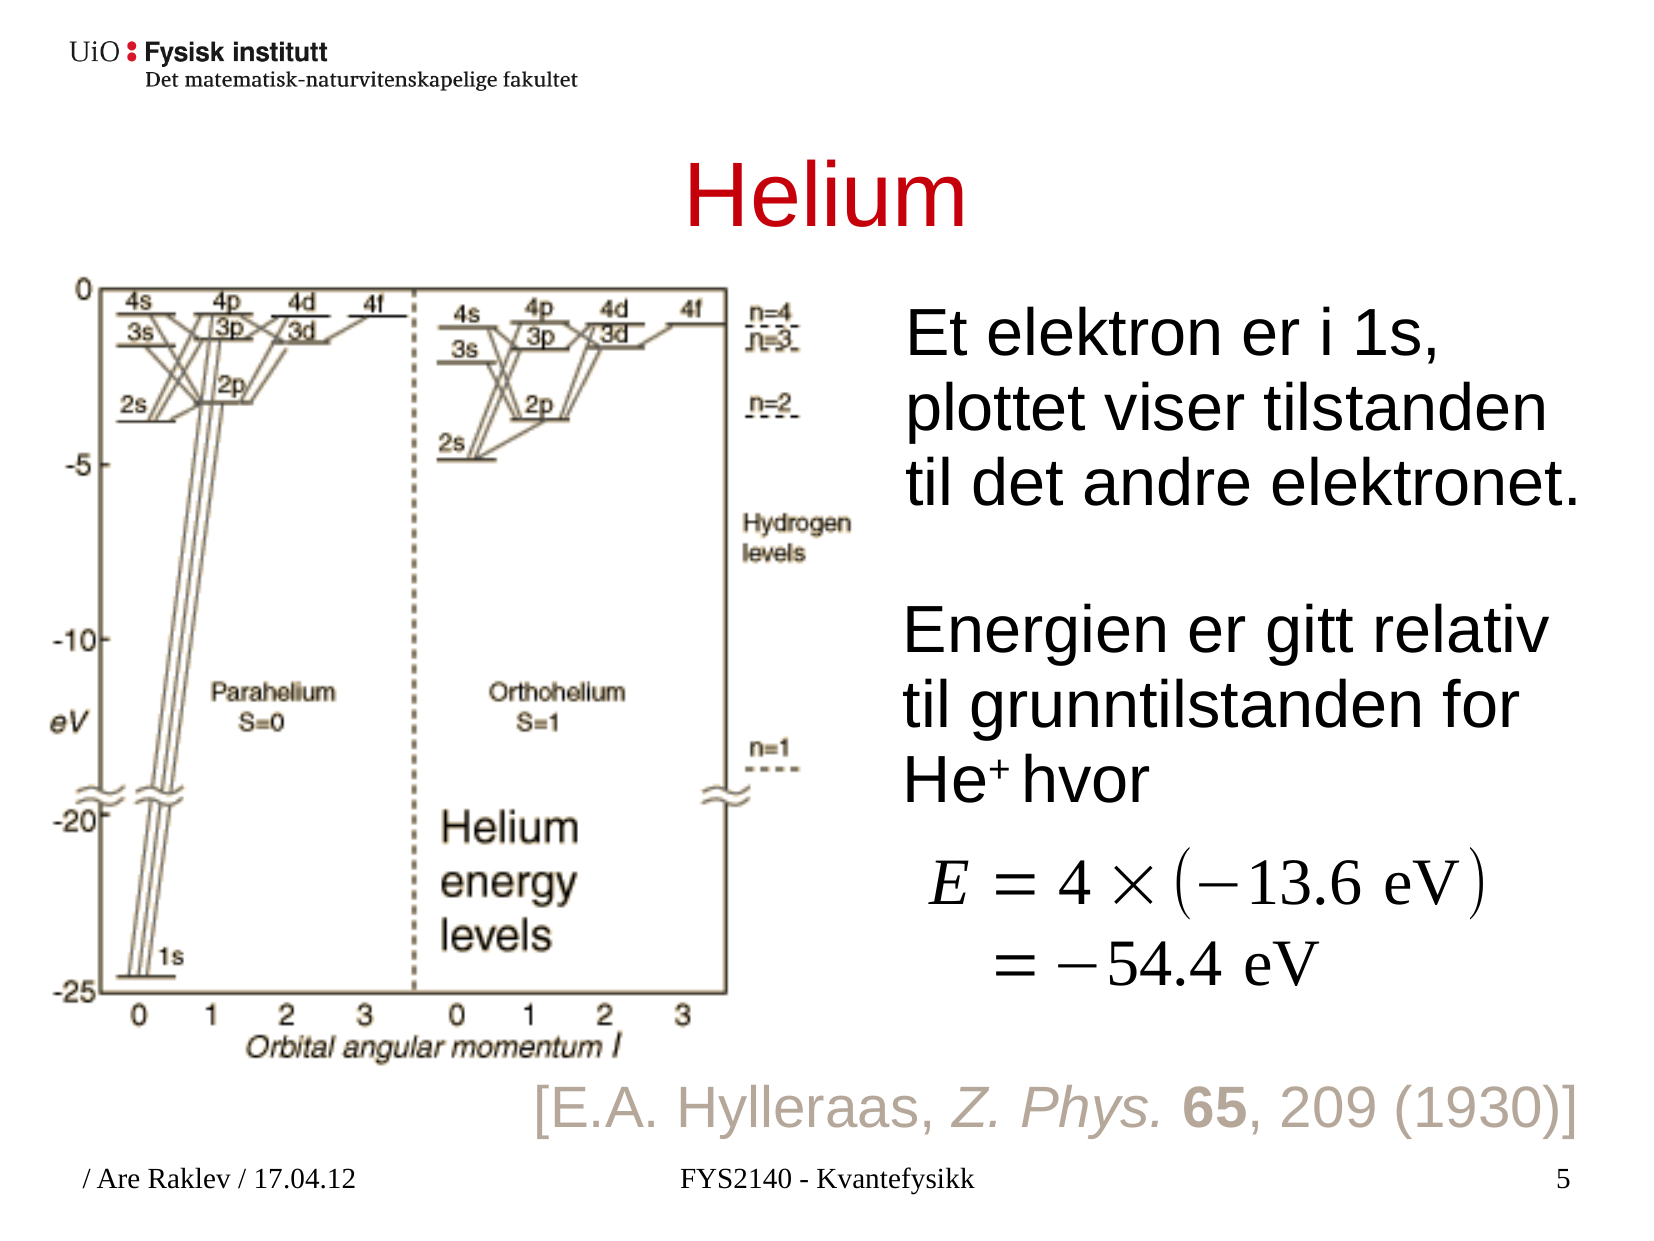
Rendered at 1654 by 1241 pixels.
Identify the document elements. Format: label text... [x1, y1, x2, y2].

title Helium [82, 90, 1571, 298]
text_box Et elektron er i 1s, plottet viser tilstanden til det andre elektronet. [890, 288, 1613, 527]
chart [918, 843, 1495, 1000]
picture [68, 37, 581, 93]
picture [31, 263, 869, 1071]
text_box [E.A. Hylleraas, Z. Phys. 65, 209 (1930)] [519, 1067, 1607, 1148]
text_box Energien er gitt relativ til grunntilstanden for He+ hvor [888, 584, 1601, 824]
